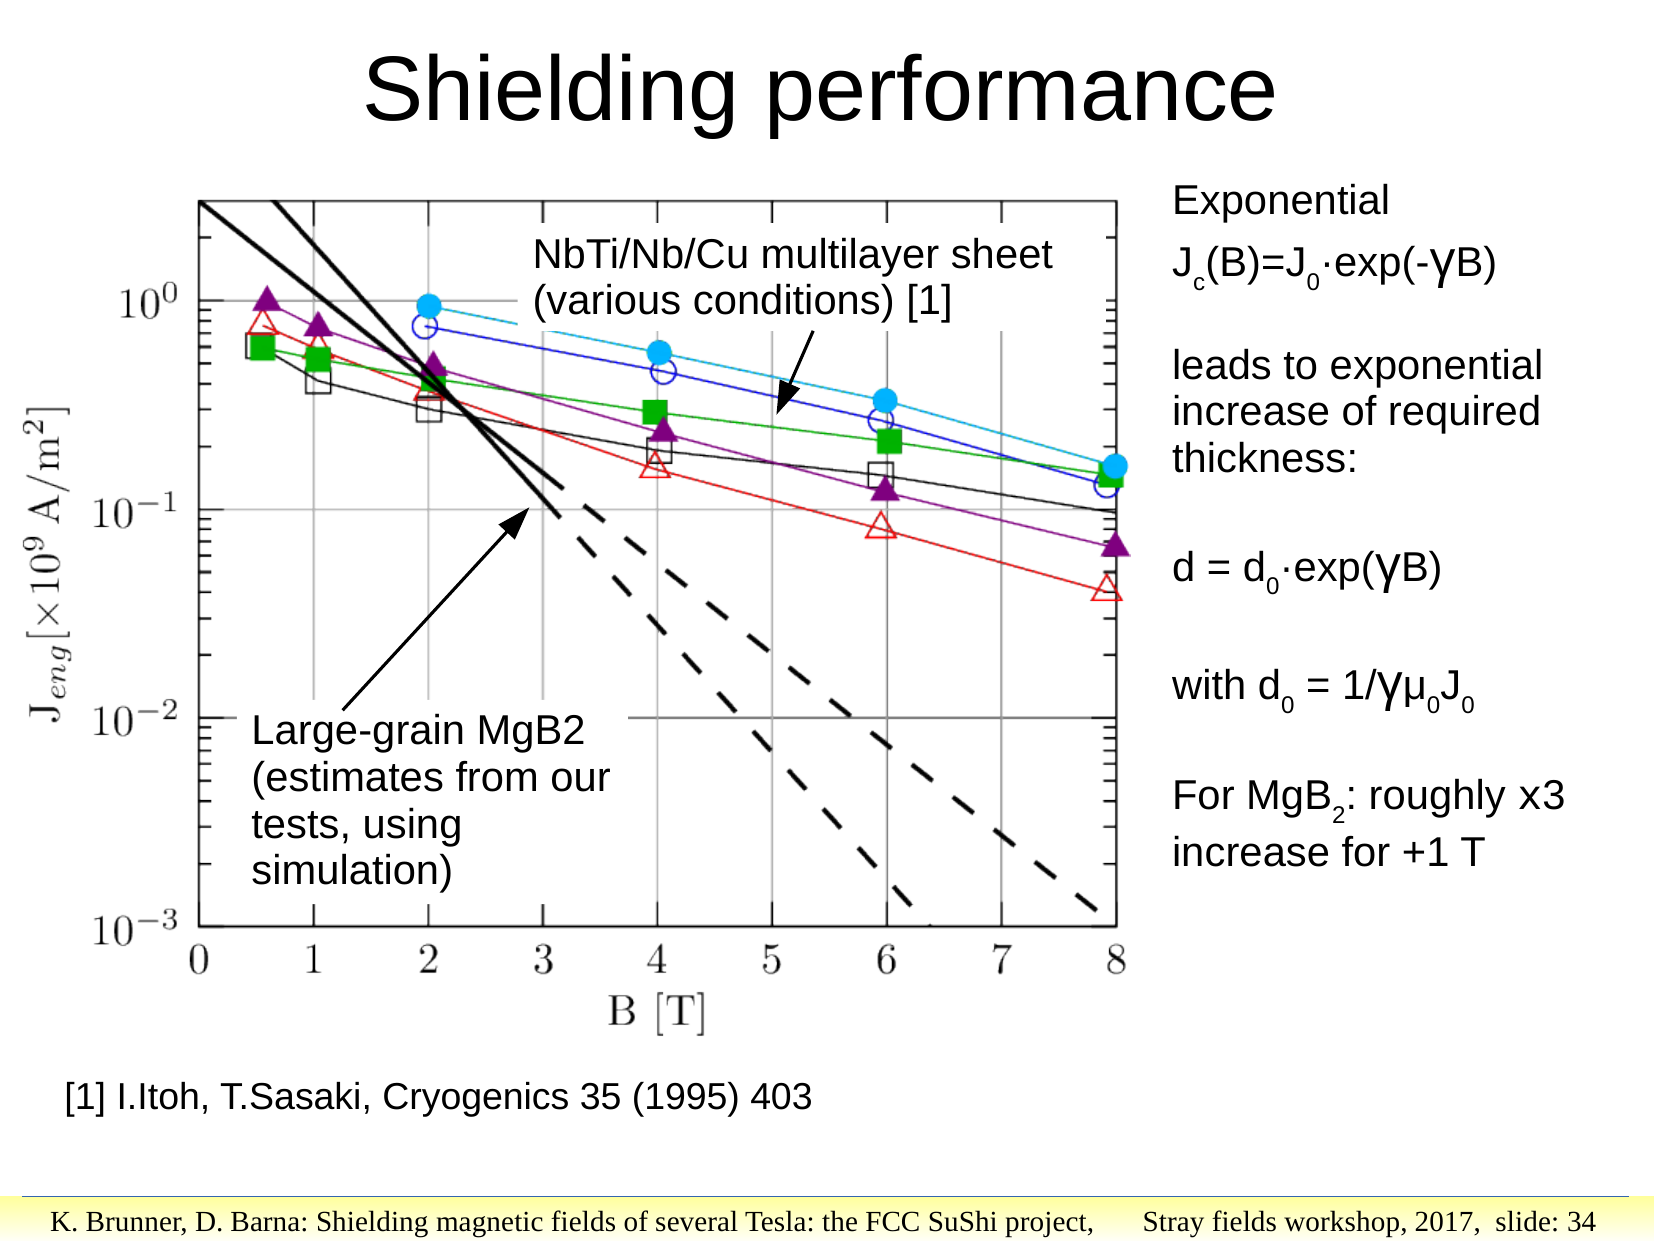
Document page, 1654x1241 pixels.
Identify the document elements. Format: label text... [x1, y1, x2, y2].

text_box Large-grain MgB2 (estimates from our tests, using simulation) [236, 699, 628, 905]
text_box [1] I.Itoh, T.Sasaki, Cryogenics 35 (1995) 403 [49, 1068, 1335, 1125]
picture [12, 181, 1131, 1052]
text_box NbTi/Nb/Cu multilayer sheet (various conditions) [1] [517, 223, 1106, 331]
text_box Exponential Jc(B)=J0·exp(-γB) leads to exponential increase of required thickness: d = d0·exp(γB) with d0 = 1/γμ0J0 For MgB2: roughly x3 increase for +1 T [1157, 169, 1621, 864]
title Shielding performance [77, 31, 1566, 148]
